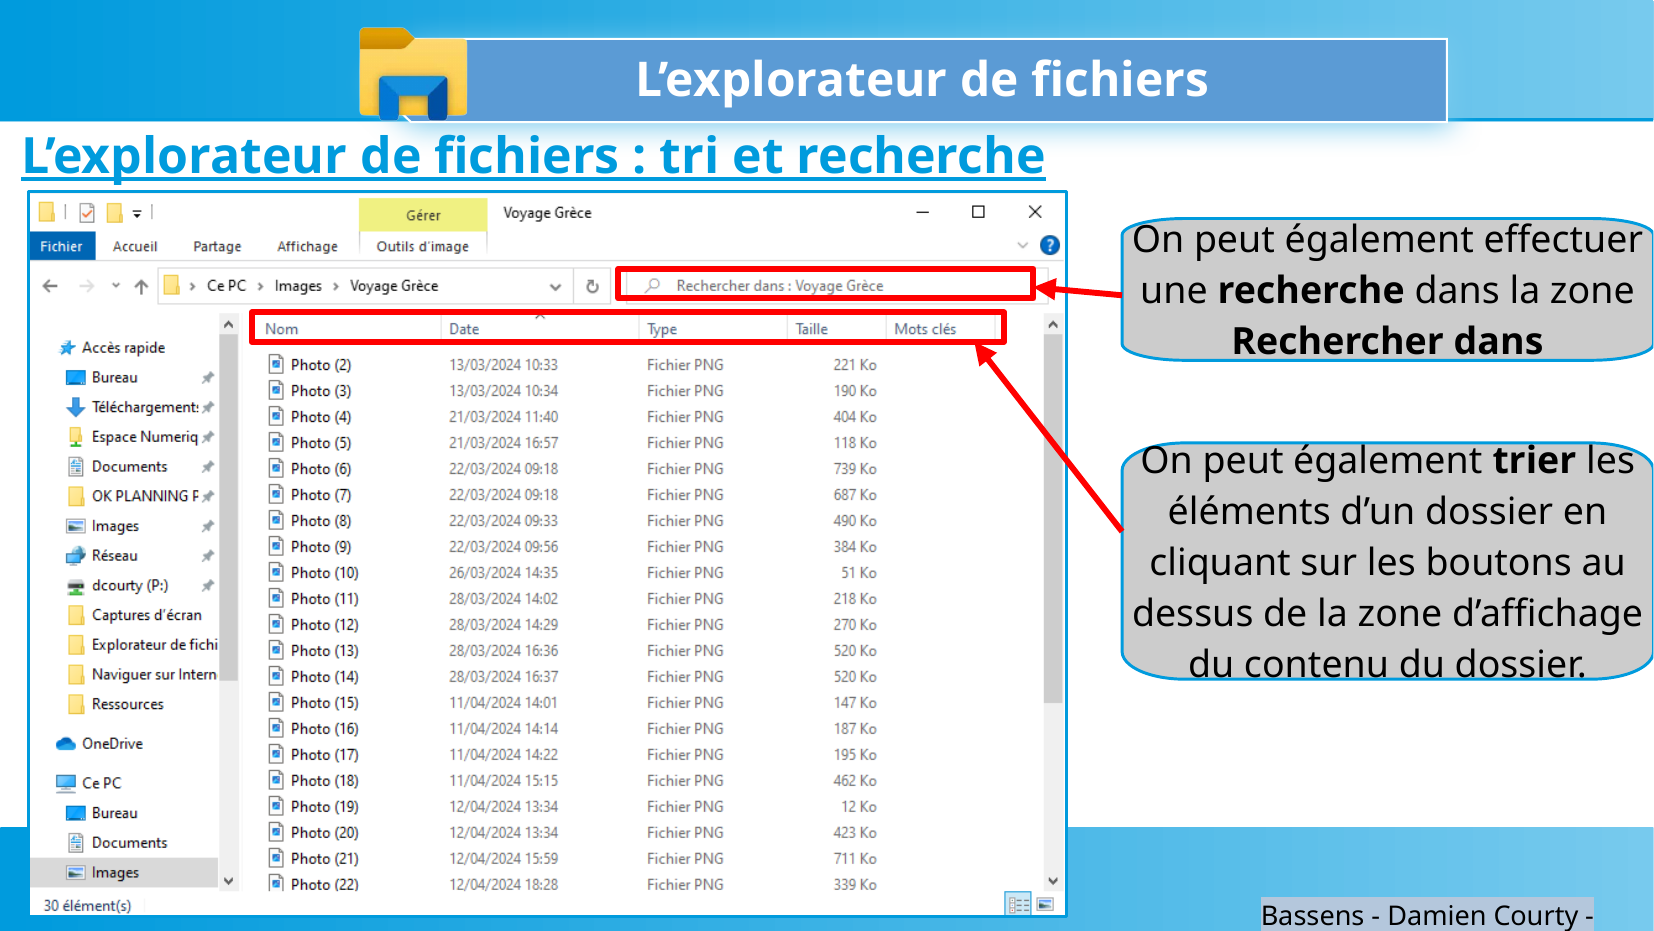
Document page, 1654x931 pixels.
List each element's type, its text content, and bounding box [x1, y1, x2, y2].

text_box [618, 268, 1034, 299]
picture [31, 194, 1064, 914]
text_box [251, 312, 1004, 342]
text_box On peut également trier les éléments d’un dossier en cliquant sur les boutons au dessus de la zone d’affichage du contenu du dossier. [1122, 442, 1654, 680]
text_box Bassens - Damien Courty - 2024 [1246, 889, 1654, 931]
text_box L’explorateur de fichiers : tri et recherche [6, 112, 1565, 228]
picture [354, 21, 476, 125]
text_box L’explorateur de fichiers [476, 38, 1447, 112]
text_box On peut également effectuer une recherche dans la zone Rechercher dans [1122, 218, 1654, 361]
